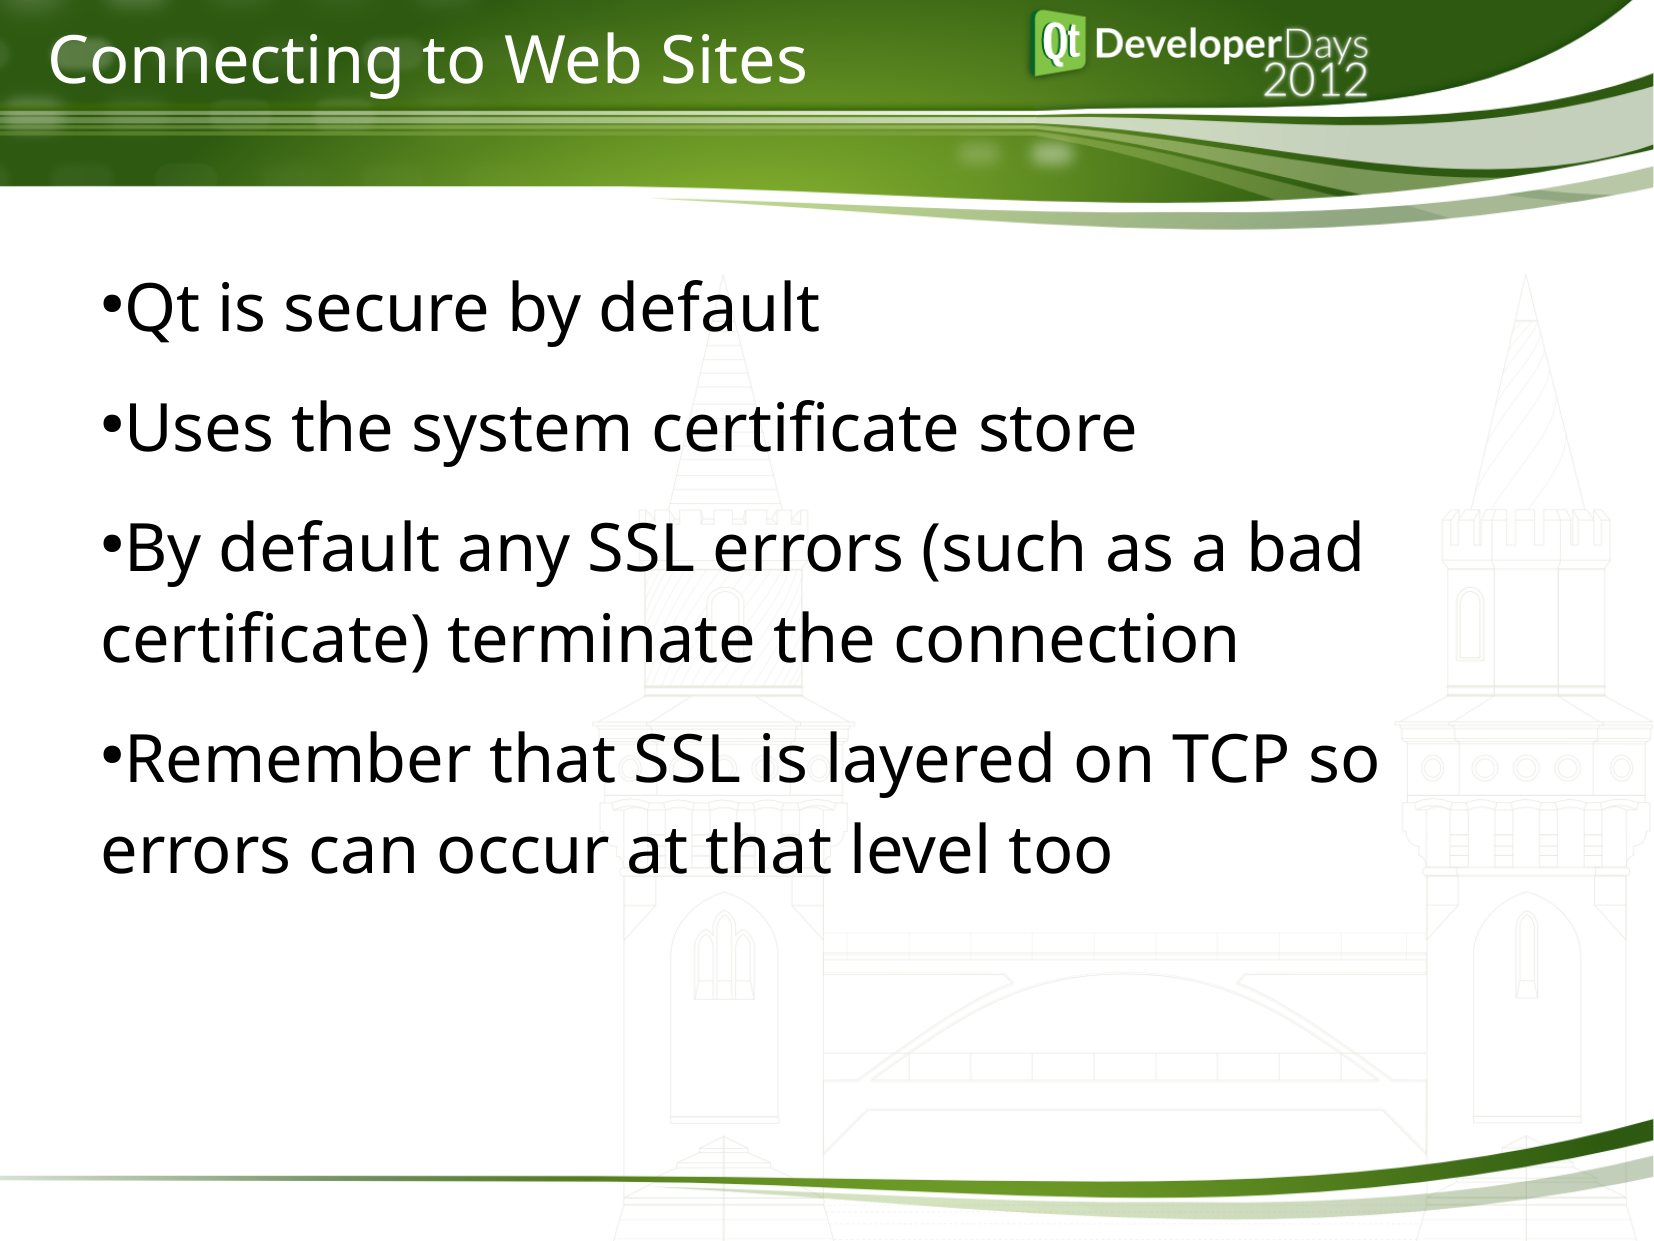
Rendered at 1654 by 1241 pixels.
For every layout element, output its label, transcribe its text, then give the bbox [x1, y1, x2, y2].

picture [0, 0, 1654, 1241]
title Connecting to Web Sites [47, 11, 1028, 178]
list Qt is secure by default Uses the system certificate store By default any SSL errors (such as a bad certificate) terminate the connection Remember that SSL is layered on TCP so errors can occur at that level too [82, 259, 1538, 1079]
